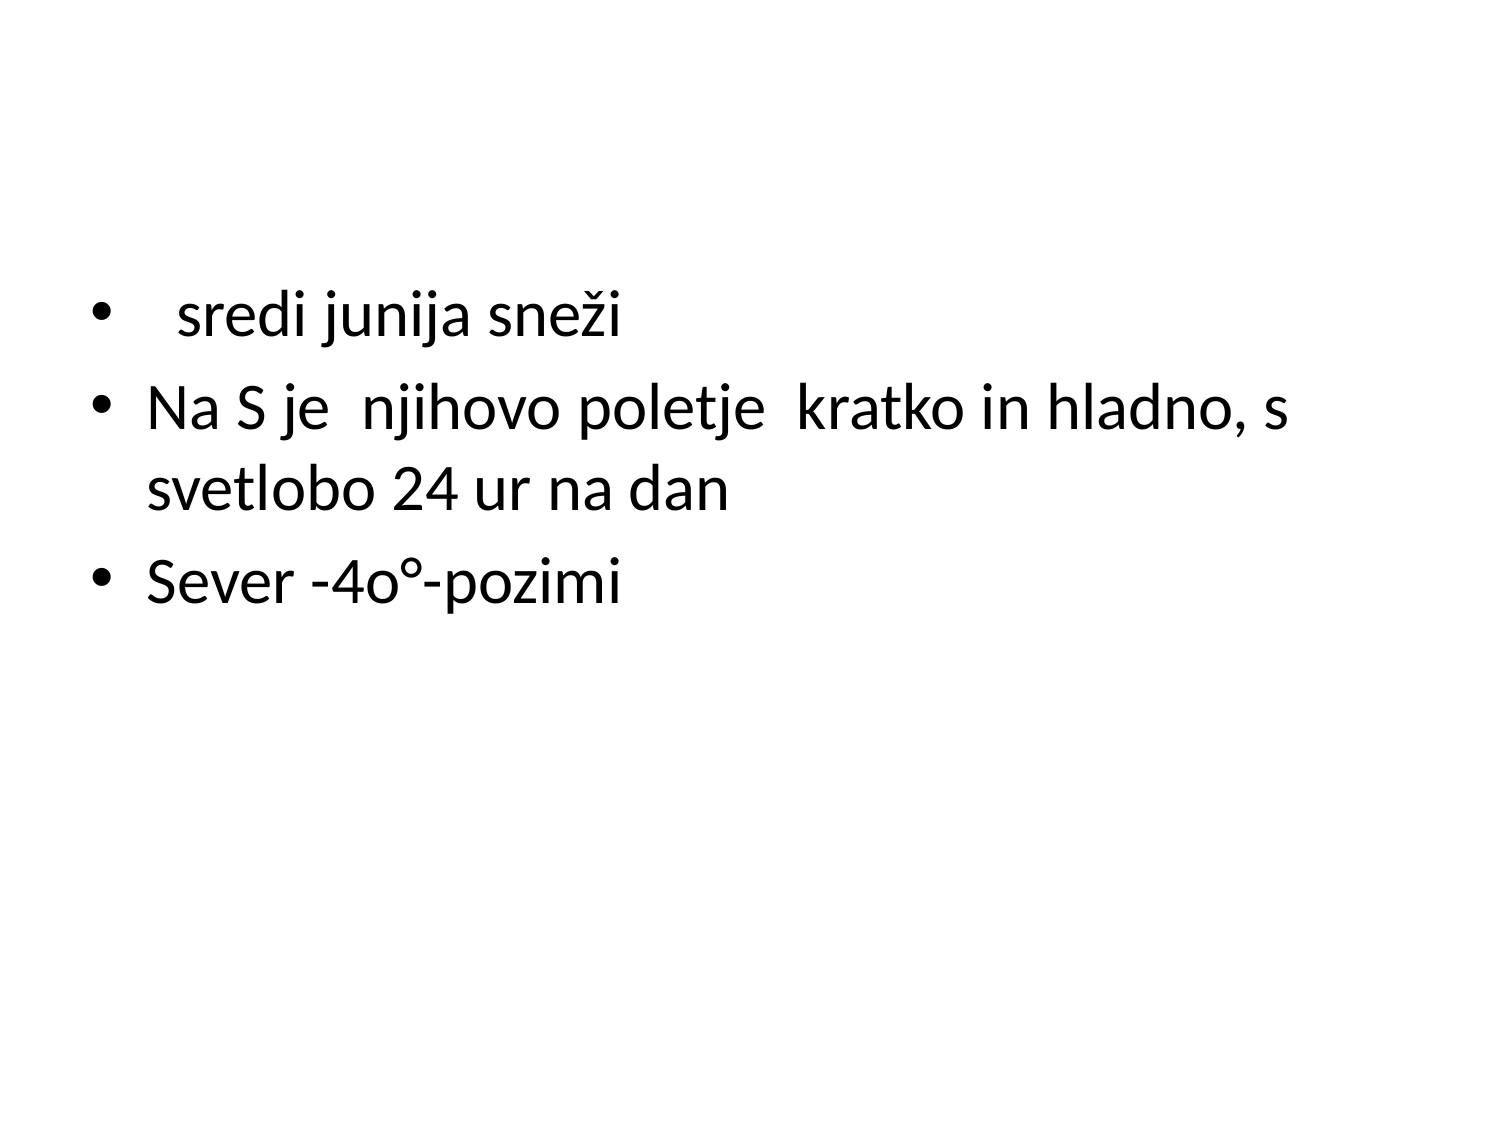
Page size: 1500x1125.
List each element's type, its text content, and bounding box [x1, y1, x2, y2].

list sredi junija sneži Na S je njihovo poletje kratko in hladno, s svetlobo 24 ur na dan Sever -4o°-pozimi [75, 262, 1425, 1005]
